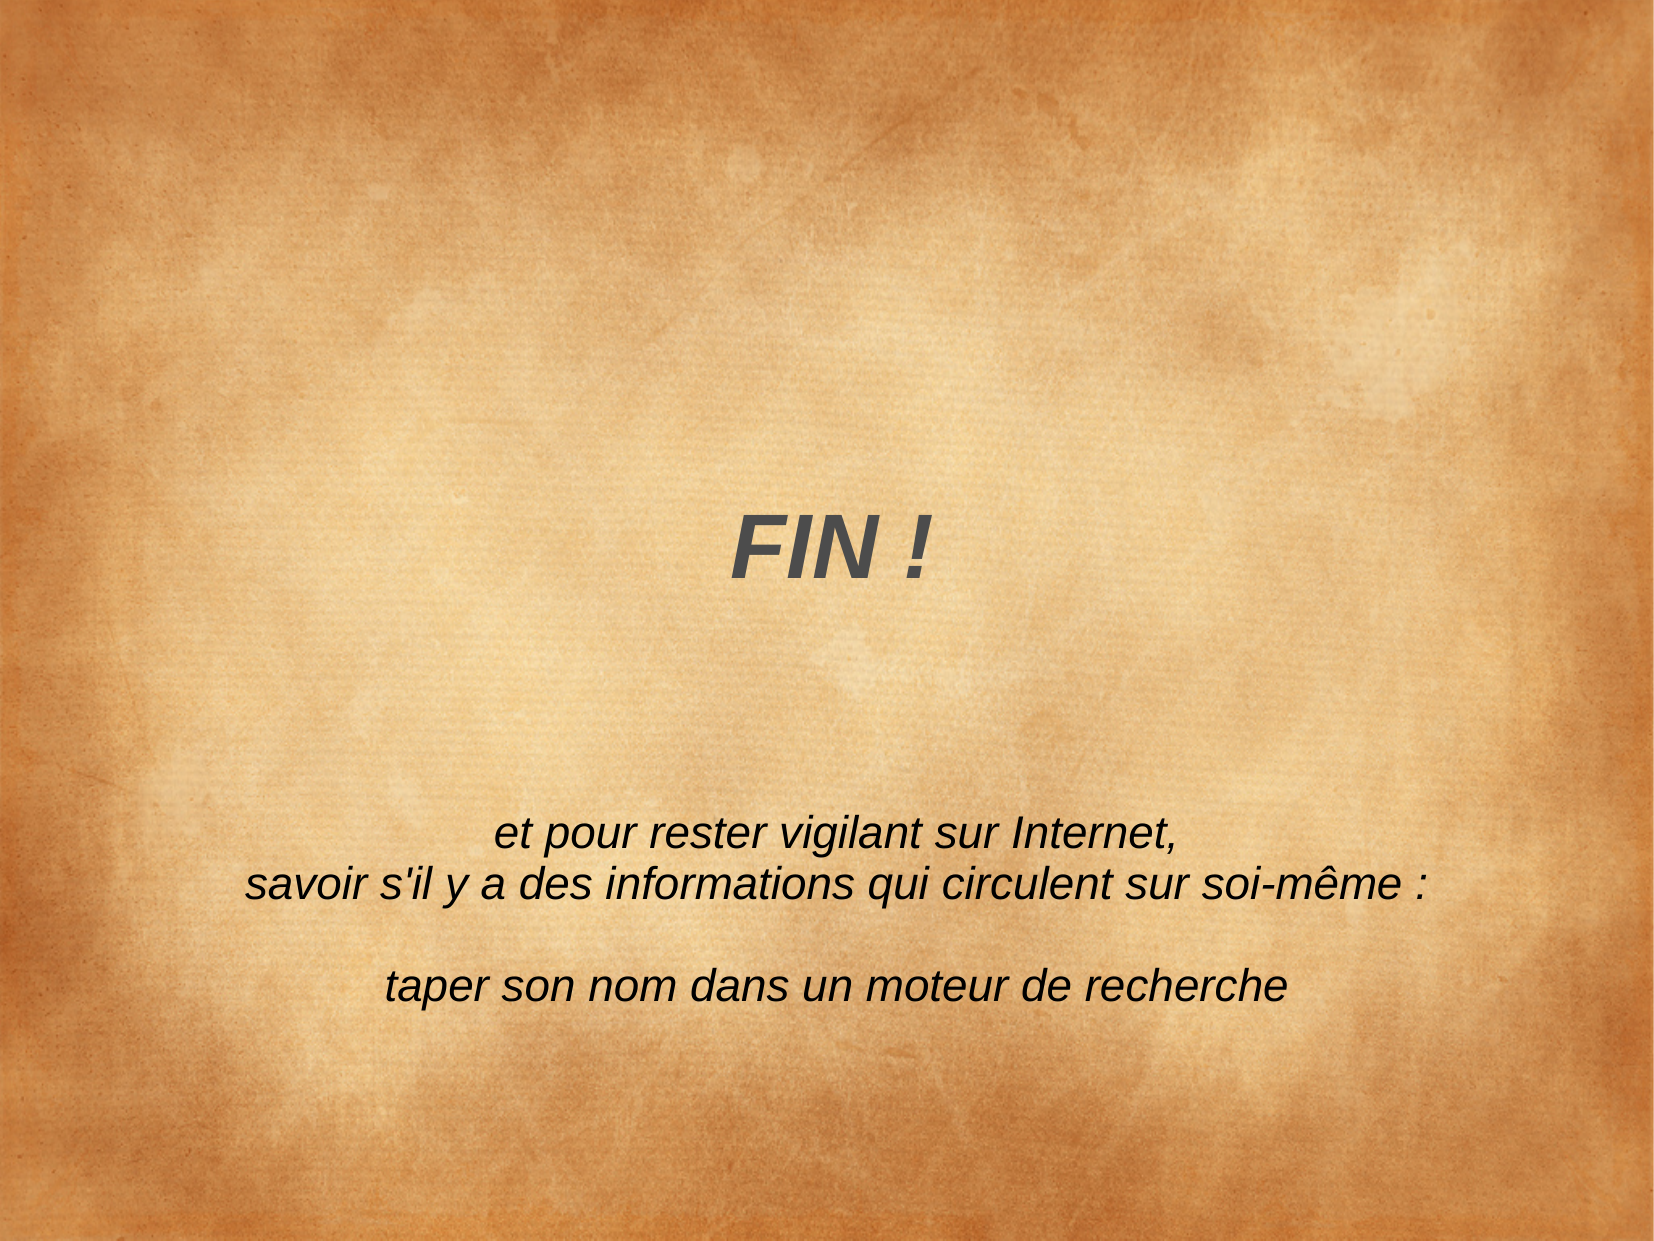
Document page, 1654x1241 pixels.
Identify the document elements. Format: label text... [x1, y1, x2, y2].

text_box et pour rester vigilant sur Internet, savoir s'il y a des informations qui circulent sur soi-même : taper son nom dans un moteur de recherche [206, 118, 1468, 1093]
picture [0, 0, 1654, 1241]
title FIN ! [295, 442, 1536, 650]
